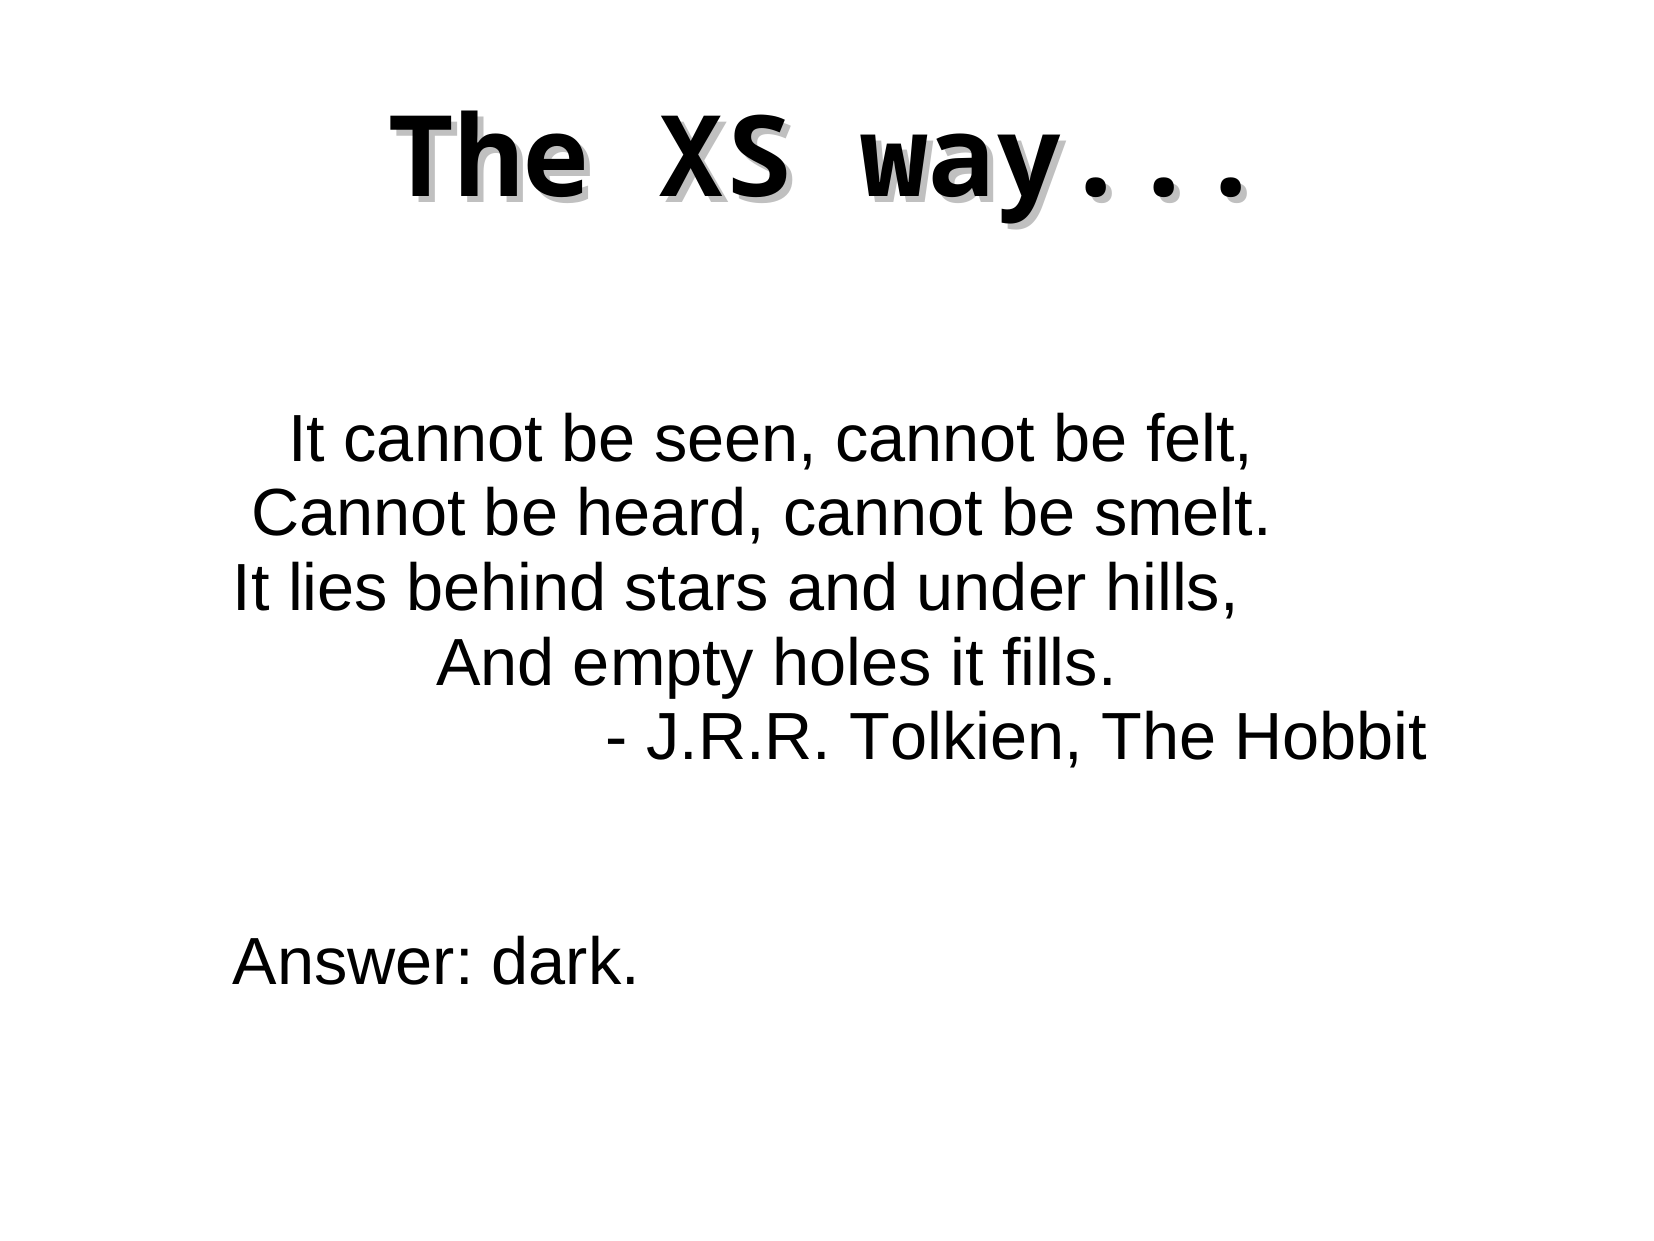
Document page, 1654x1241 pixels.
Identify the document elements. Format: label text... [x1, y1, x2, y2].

title The XS way... [82, 49, 1571, 257]
subtitle It cannot be seen, cannot be felt, Cannot be heard, cannot be smelt. It lies behind stars and under hills, And empty holes it fills. - J.R.R. Tolkien, The Hobbit Answer: dark. [82, 290, 1571, 1109]
